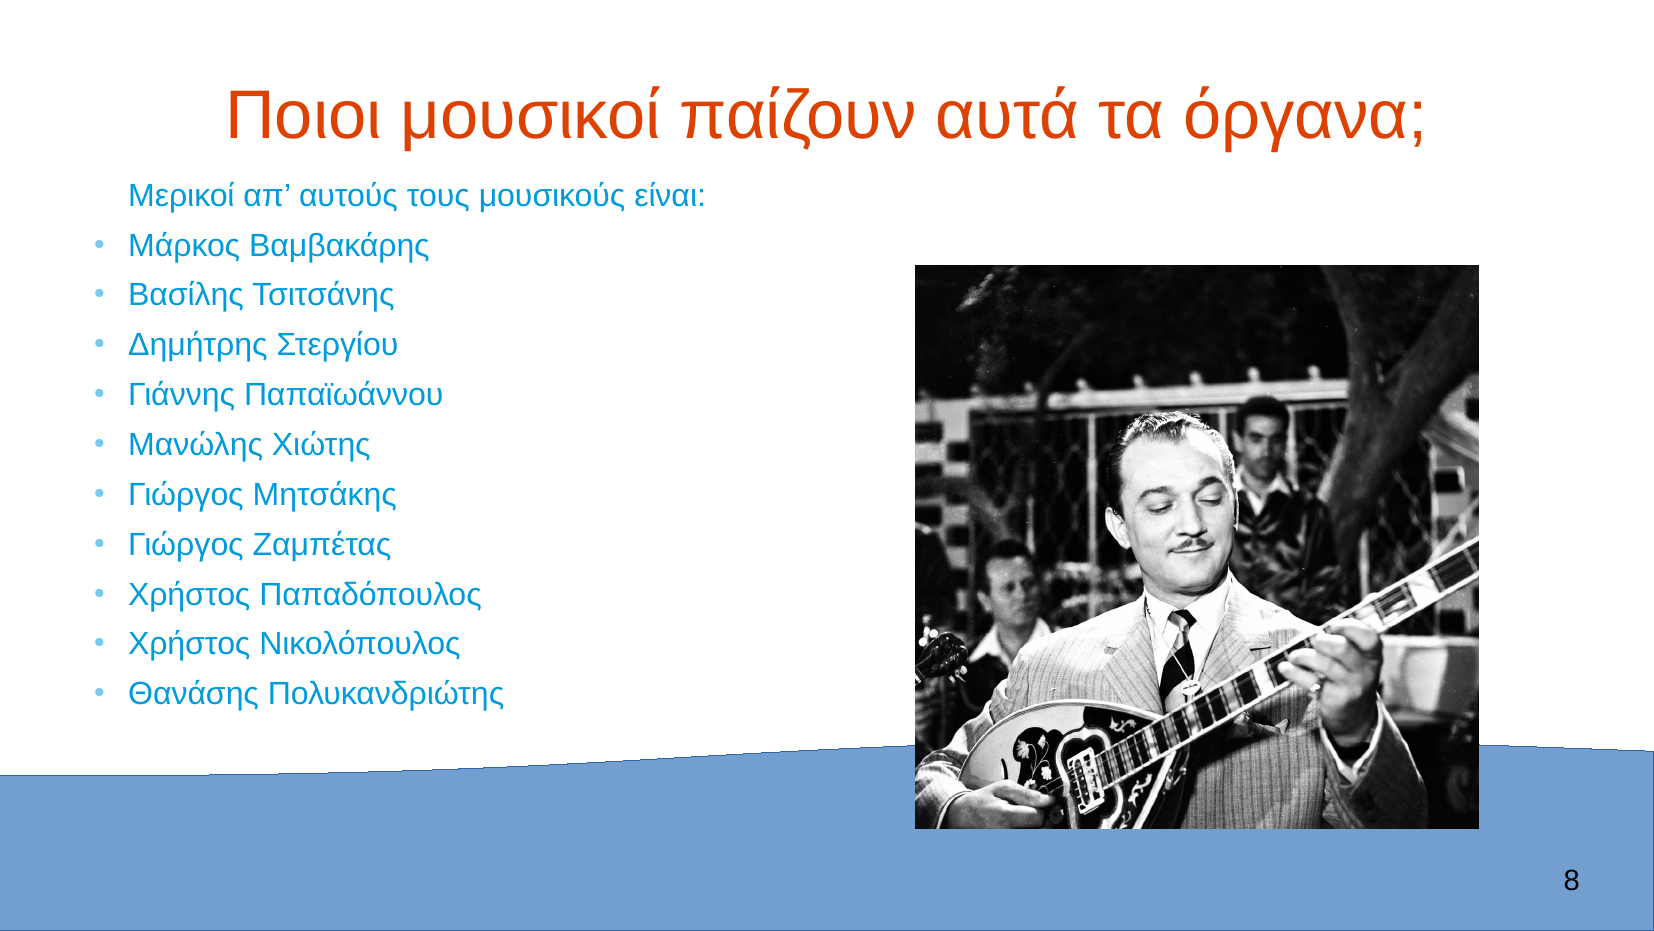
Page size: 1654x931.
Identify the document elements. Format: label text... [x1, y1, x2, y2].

title Ποιοι μουσικοί παίζουν αυτά τα όργανα; [82, 12, 1571, 218]
list Μερικοί απ’ αυτούς τους μουσικούς είναι: Μάρκος Βαμβακάρης Βασίλης Τσιτσάνης Δημήτρης Στεργίου Γιάννης Παπαϊωάννου Μανώλης Χιώτης Γιώργος Μητσάκης Γιώργος Ζαμπέτας Χρήστος Παπαδόπουλος Χρήστος Νικολόπουλος Θανάσης Πολυκανδριώτης [82, 177, 809, 717]
picture [915, 265, 1479, 829]
